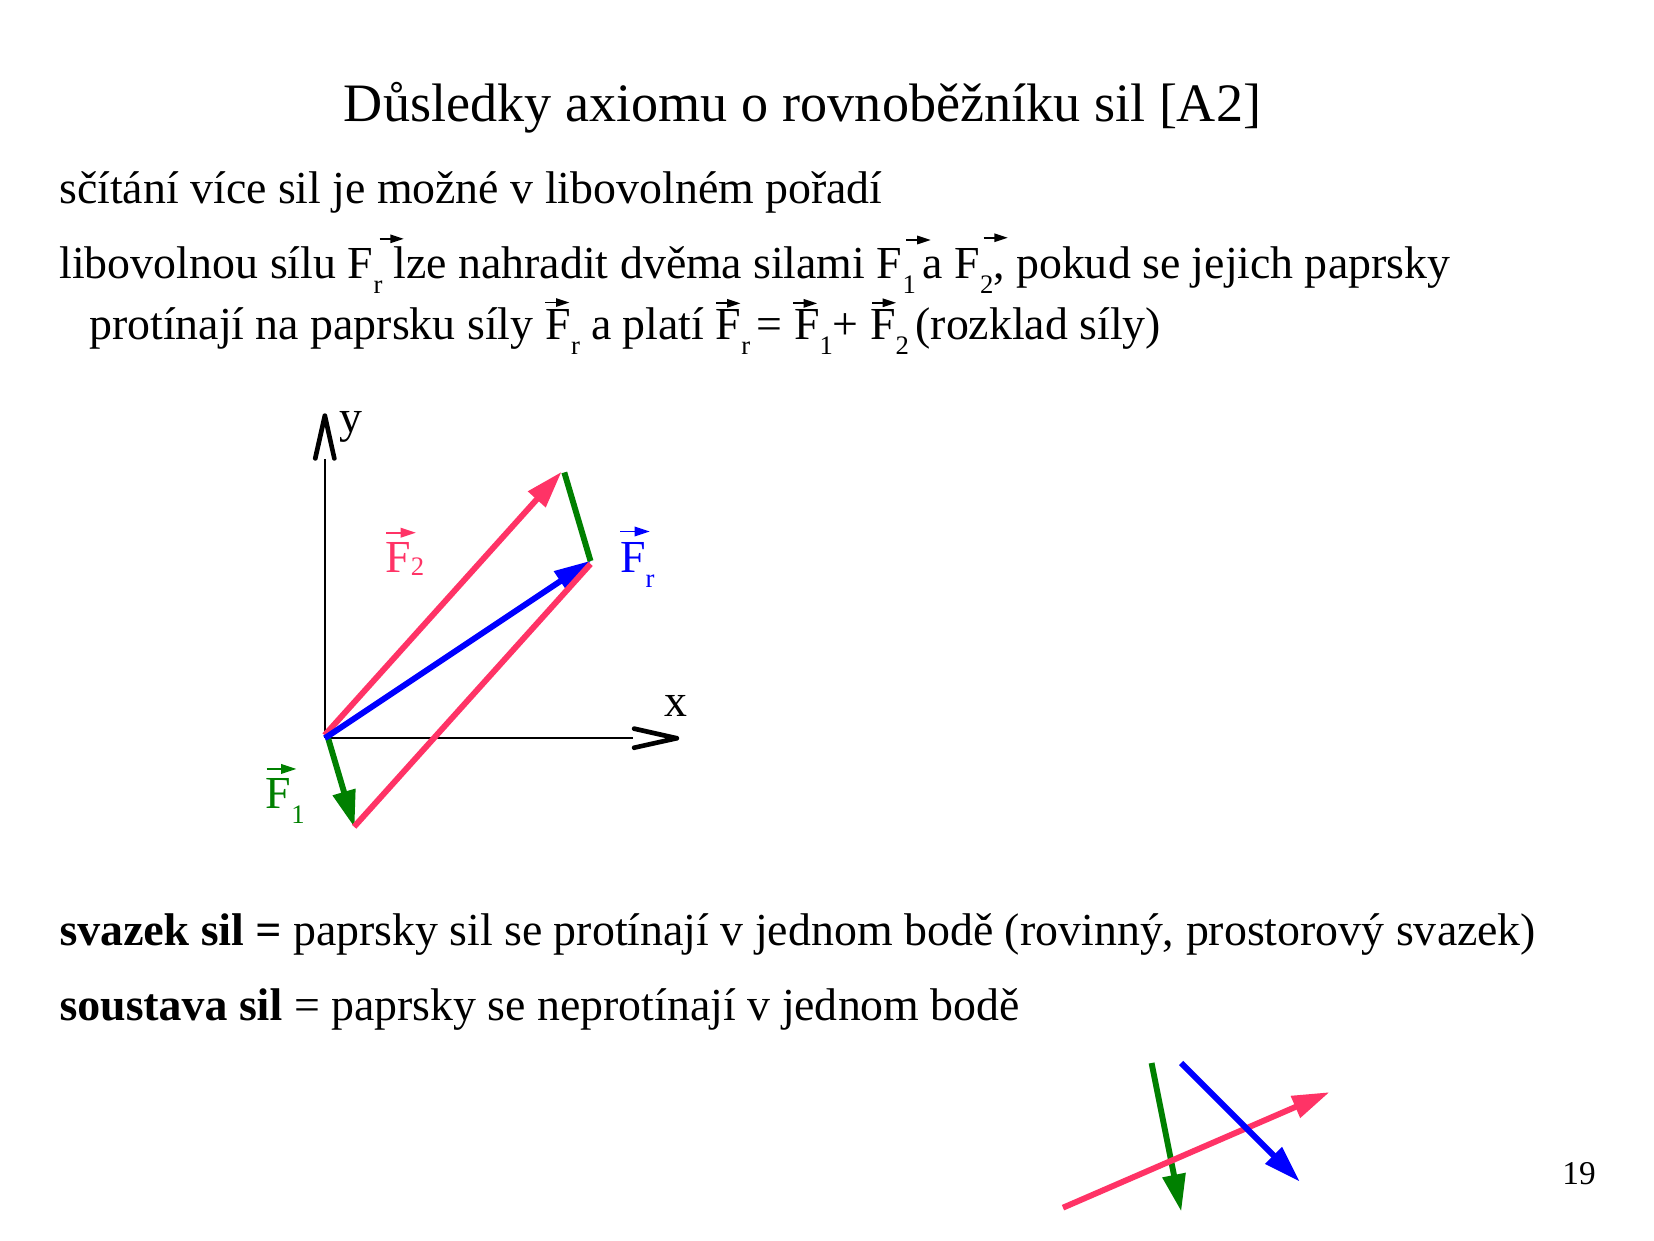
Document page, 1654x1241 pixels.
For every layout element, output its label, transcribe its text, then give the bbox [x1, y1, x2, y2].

title Důsledky axiomu o rovnoběžníku sil [A2] [59, 0, 1548, 163]
text_box F1 [265, 767, 324, 833]
text_box Fr [620, 531, 709, 597]
text_box F2 [385, 531, 443, 601]
list sčítání více sil je možné v libovolném pořadí libovolnou sílu Fr lze nahradit dvěma silami F1 a F2, pokud se jejich paprsky protínají na paprsku síly Fr a platí Fr = F1+ F2 (rozklad síly) svazek sil = paprsky sil se protínají v jednom bodě (rovinný, prostorový svazek) soustava sil = paprsky se neprotínají v jednom bodě [59, 163, 1595, 1094]
text_box x [649, 667, 739, 739]
text_box y [324, 383, 414, 455]
